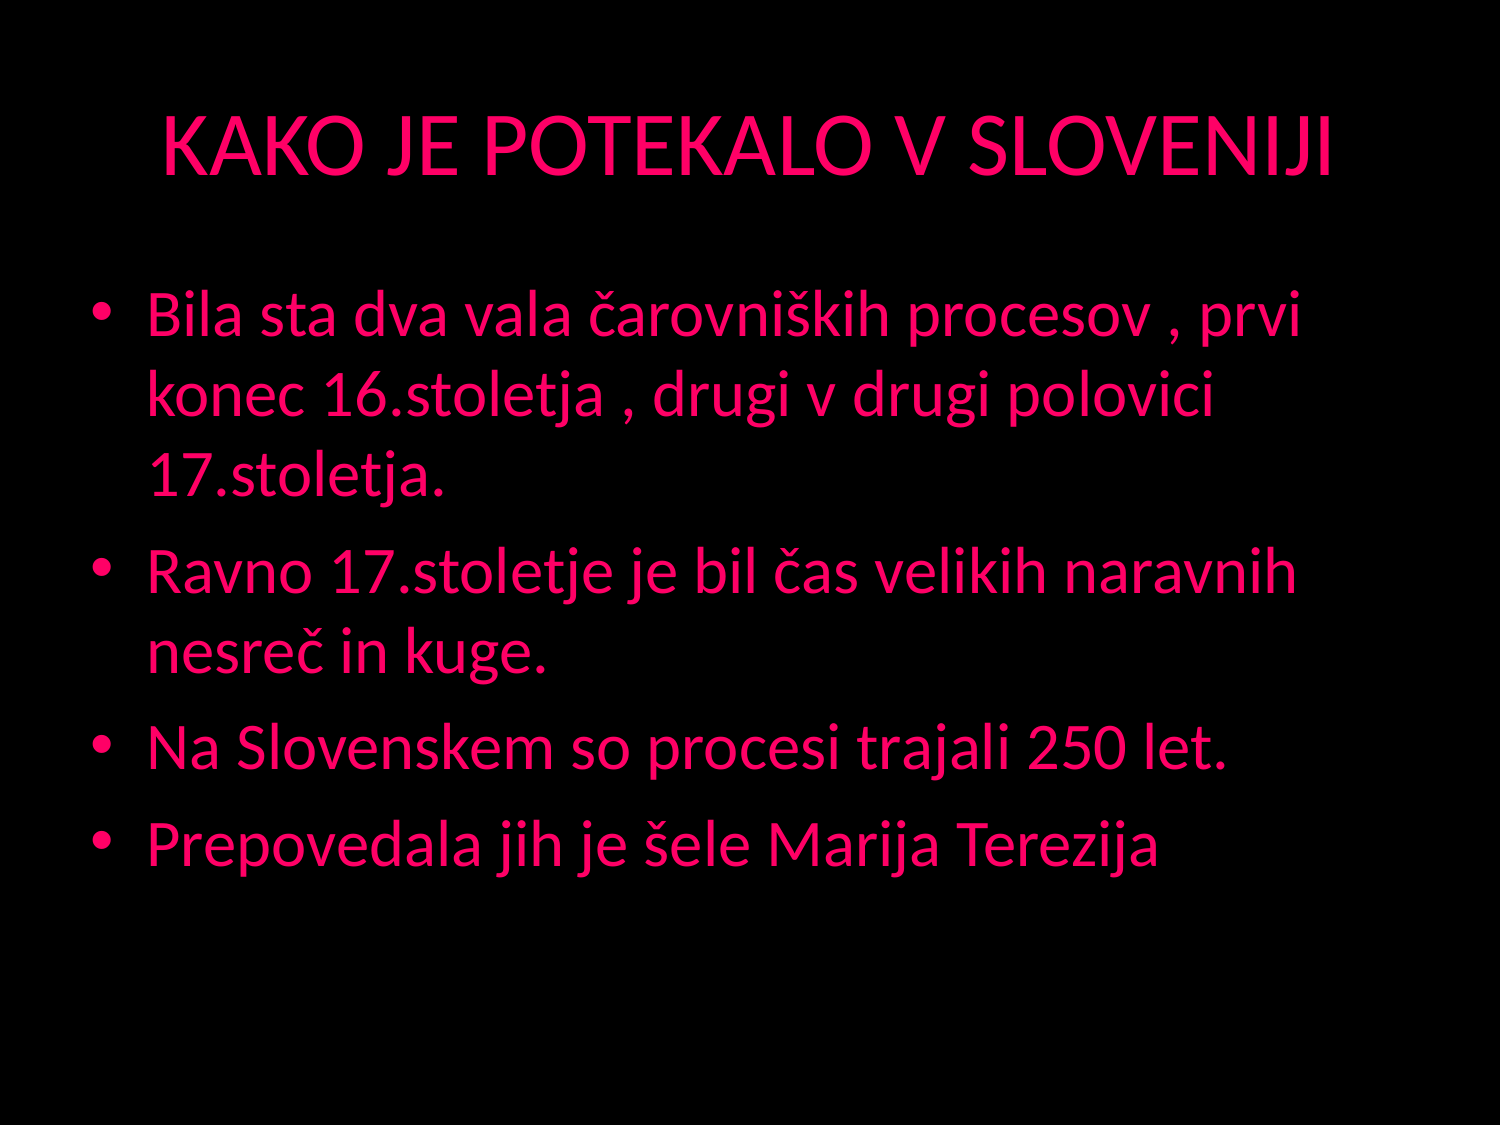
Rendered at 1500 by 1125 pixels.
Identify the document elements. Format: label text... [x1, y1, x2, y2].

title KAKO JE POTEKALO V SLOVENIJI [75, 45, 1425, 233]
list Bila sta dva vala čarovniških procesov , prvi konec 16.stoletja , drugi v drugi polovici 17.stoletja. Ravno 17.stoletje je bil čas velikih naravnih nesreč in kuge. Na Slovenskem so procesi trajali 250 let. Prepovedala jih je šele Marija Terezija [75, 262, 1425, 1005]
